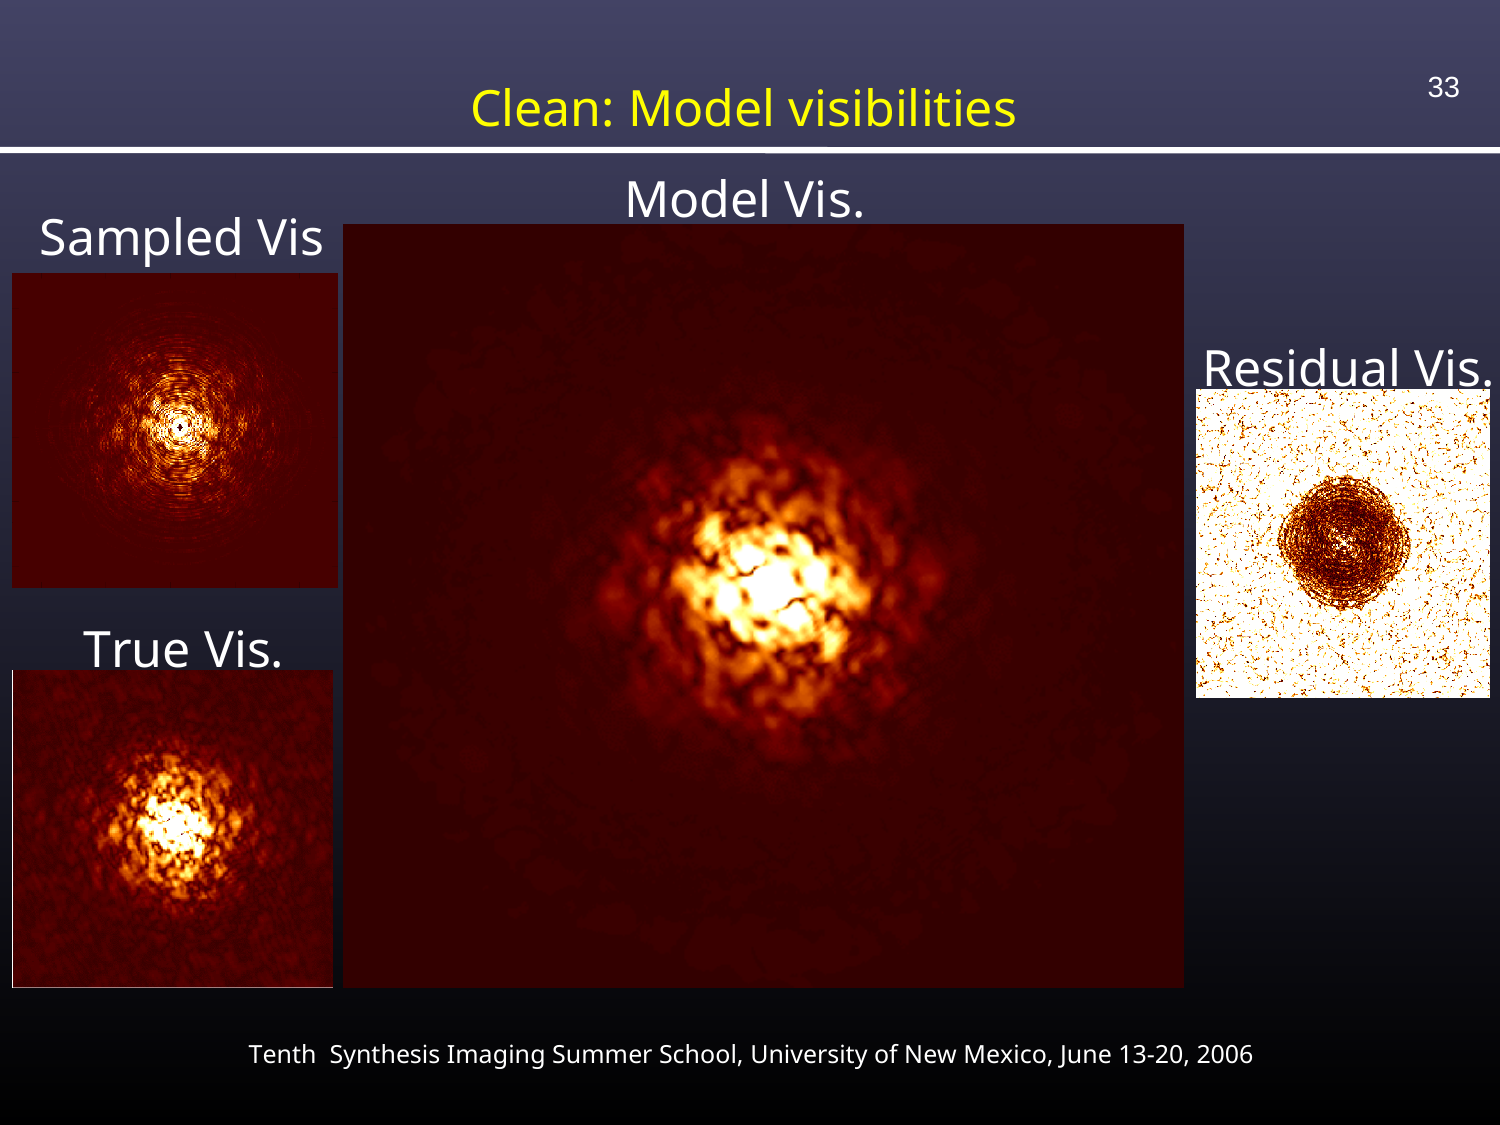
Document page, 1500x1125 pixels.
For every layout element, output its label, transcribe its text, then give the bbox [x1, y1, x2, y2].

text_box True Vis. [68, 606, 310, 692]
text_box Sampled Vis [24, 194, 345, 279]
picture [12, 670, 333, 988]
title Clean: Model visibilities [112, 62, 1375, 151]
text_box Residual Vis. [1187, 324, 1500, 410]
text_box Model Vis. [609, 156, 887, 242]
picture [12, 273, 338, 588]
picture [1196, 410, 1490, 698]
picture [343, 224, 1184, 988]
